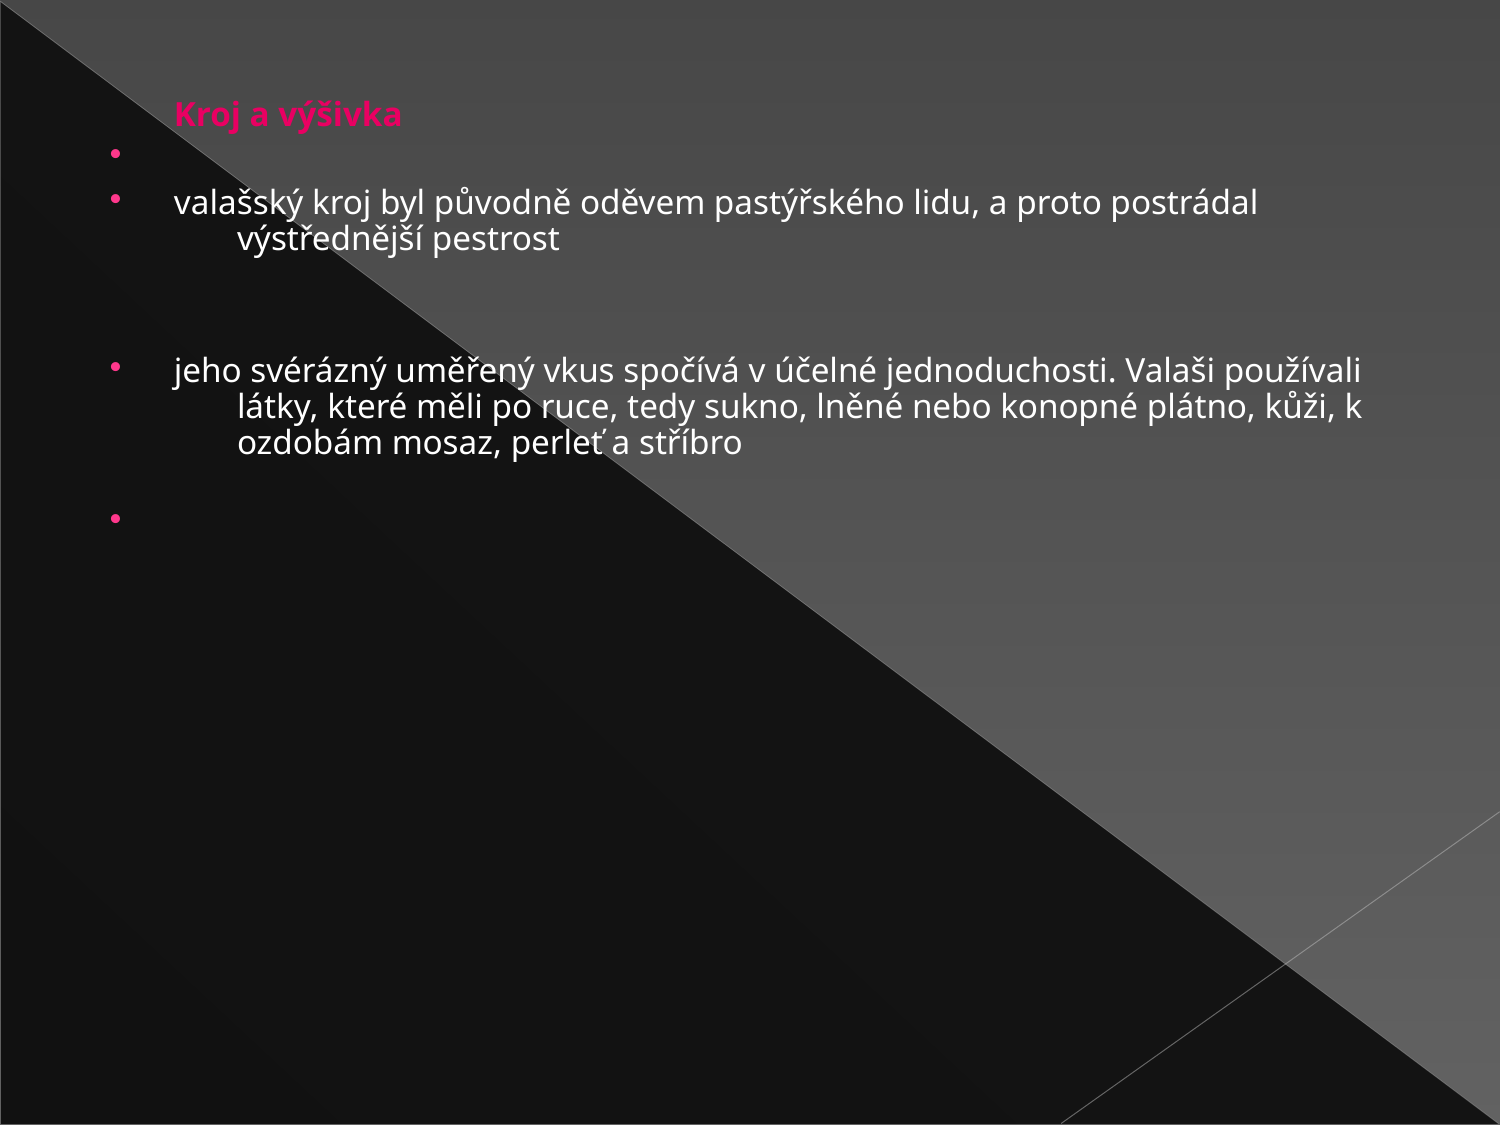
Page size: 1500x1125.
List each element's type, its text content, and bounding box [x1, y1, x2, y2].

list Kroj a výšivka valašský kroj byl původně oděvem pastýřského lidu, a proto postrádal výstřednější pestrost jeho svérázný uměřený vkus spočívá v účelné jednoduchosti. Valaši používali látky, které měli po ruce, tedy sukno, lněné nebo konopné plátno, kůži, k ozdobám mosaz, perleť a stříbro [75, 90, 1426, 1059]
